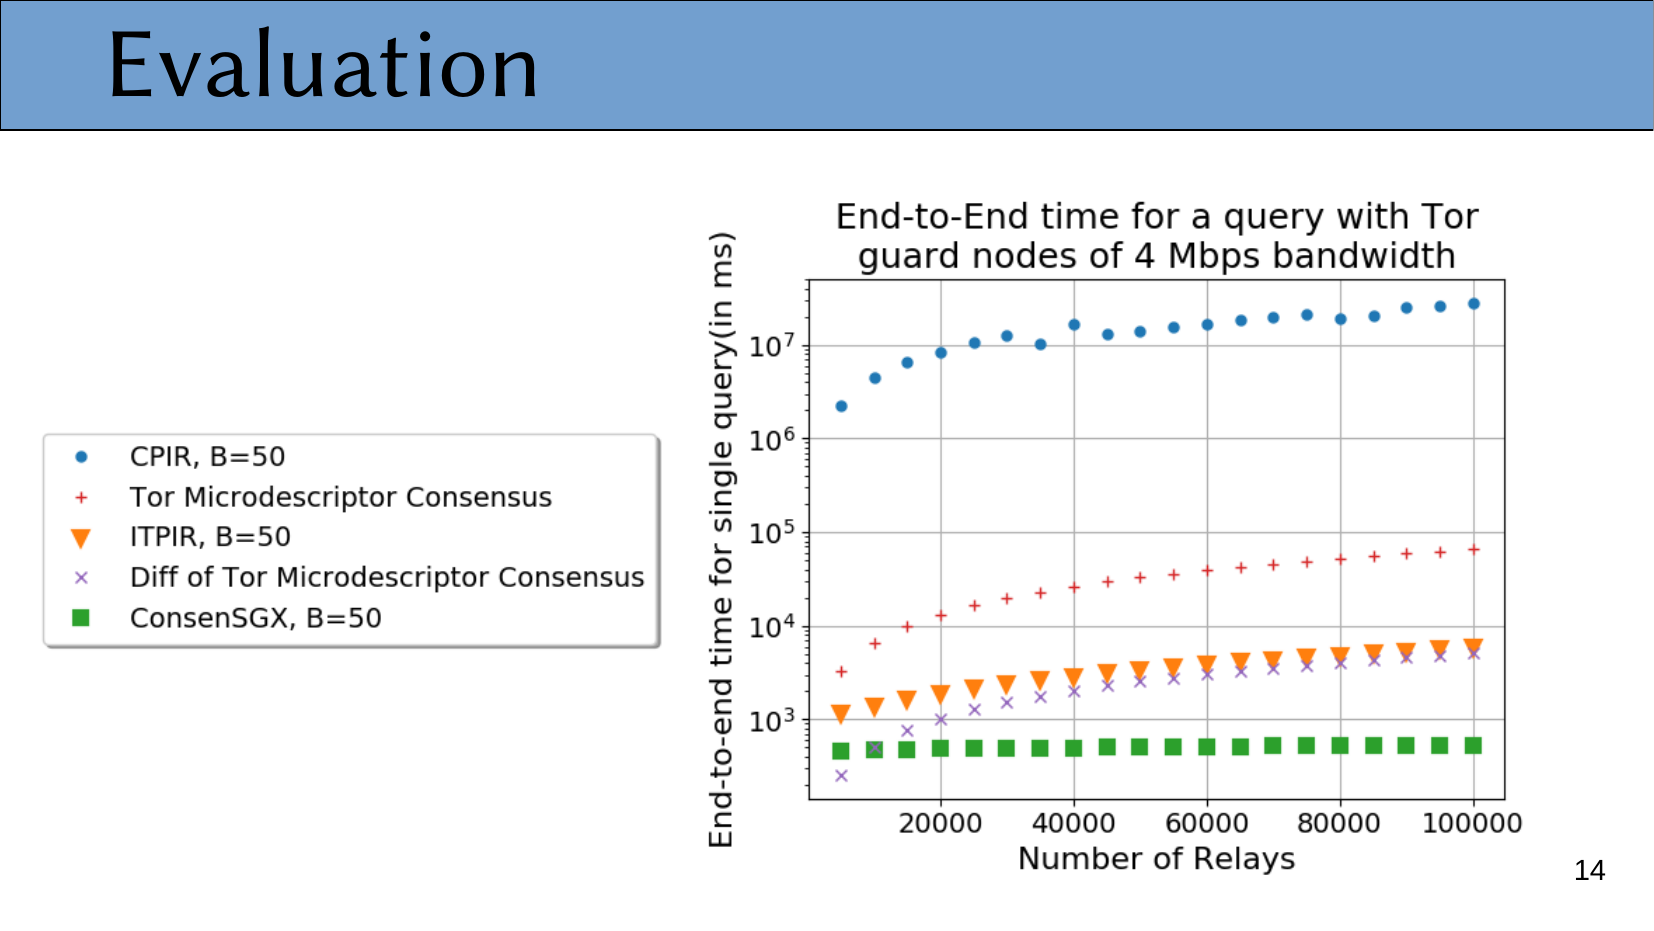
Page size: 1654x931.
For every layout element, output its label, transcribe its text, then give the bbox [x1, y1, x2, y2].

text_box 14 [1559, 846, 1642, 928]
picture [29, 188, 1538, 889]
text_box [1512, 0, 1654, 130]
text_box Evaluation [88, 0, 1512, 188]
text_box [0, 0, 88, 130]
